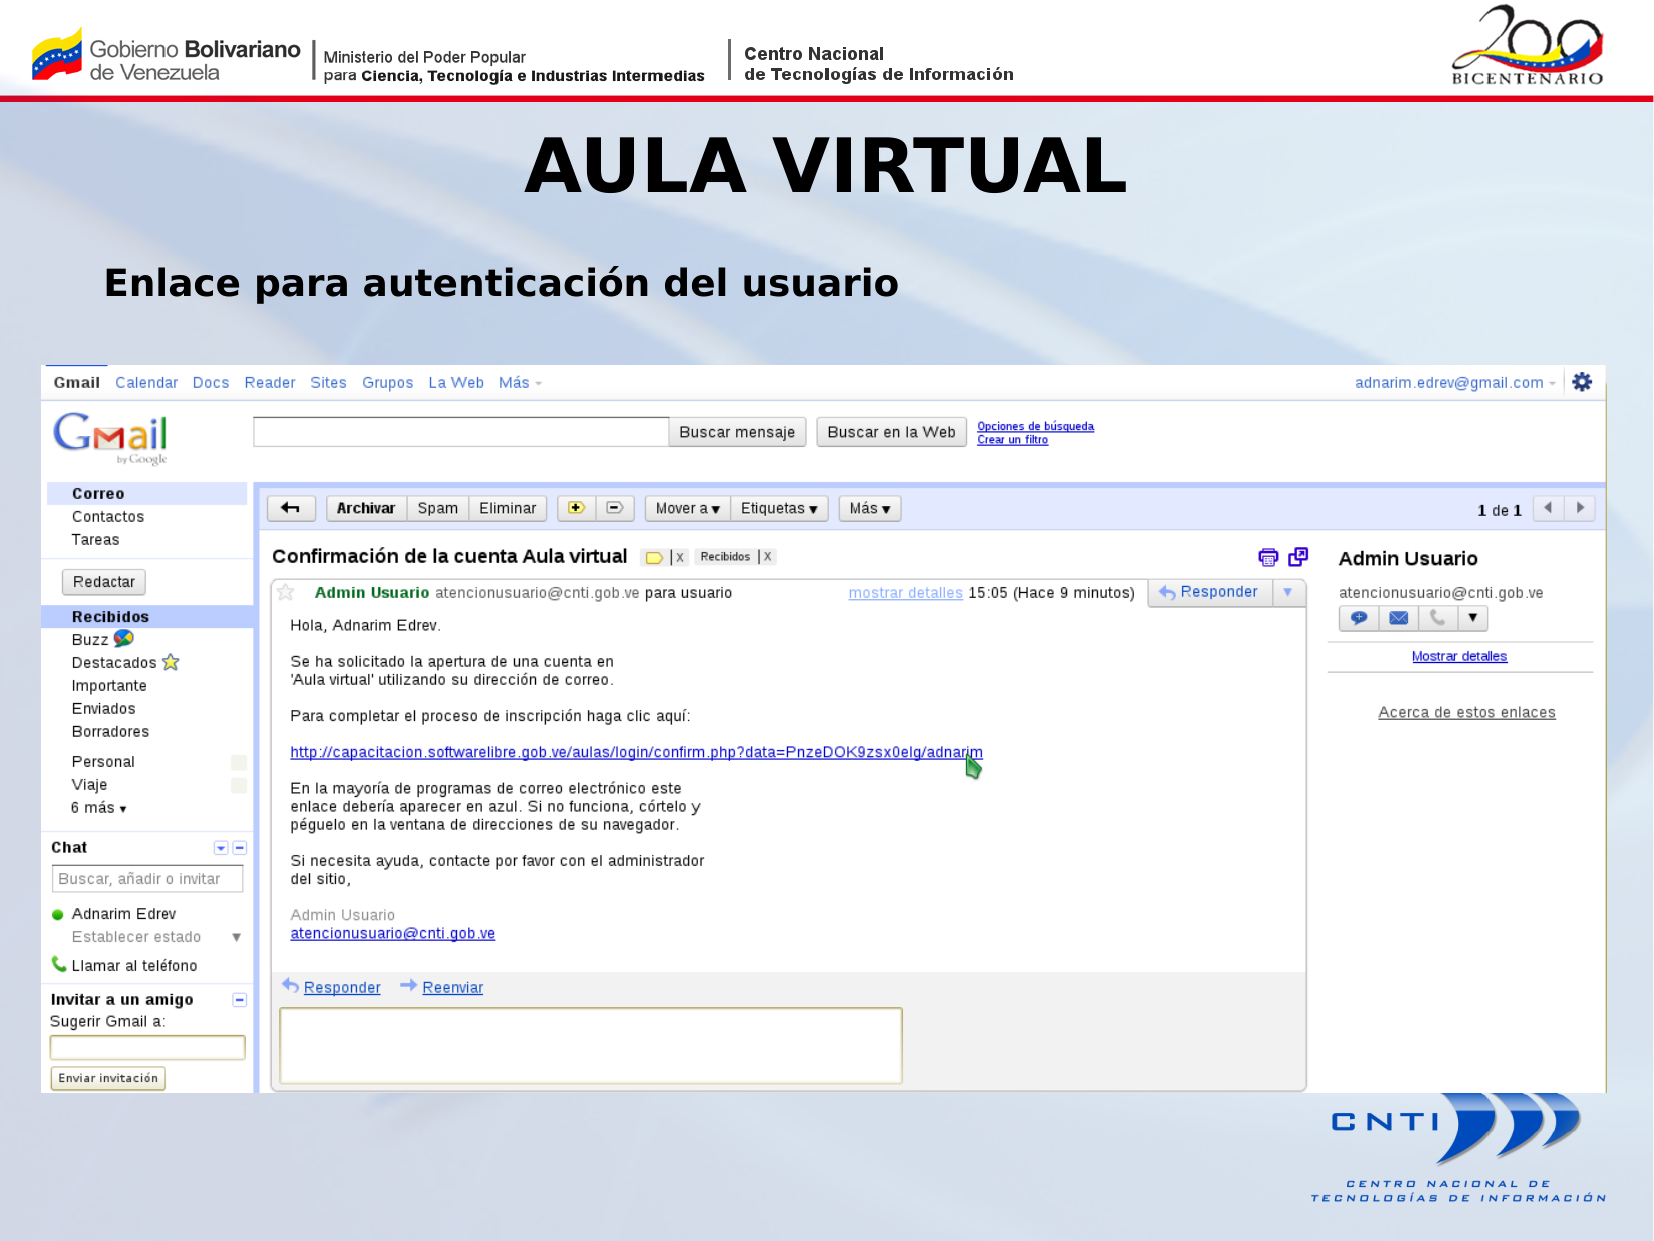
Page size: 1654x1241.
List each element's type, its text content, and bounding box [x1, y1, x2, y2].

title AULA VIRTUAL [0, 102, 1654, 231]
picture [0, 231, 1654, 1241]
text_box Enlace para autenticación del usuario [88, 253, 916, 331]
picture [0, 0, 1654, 102]
